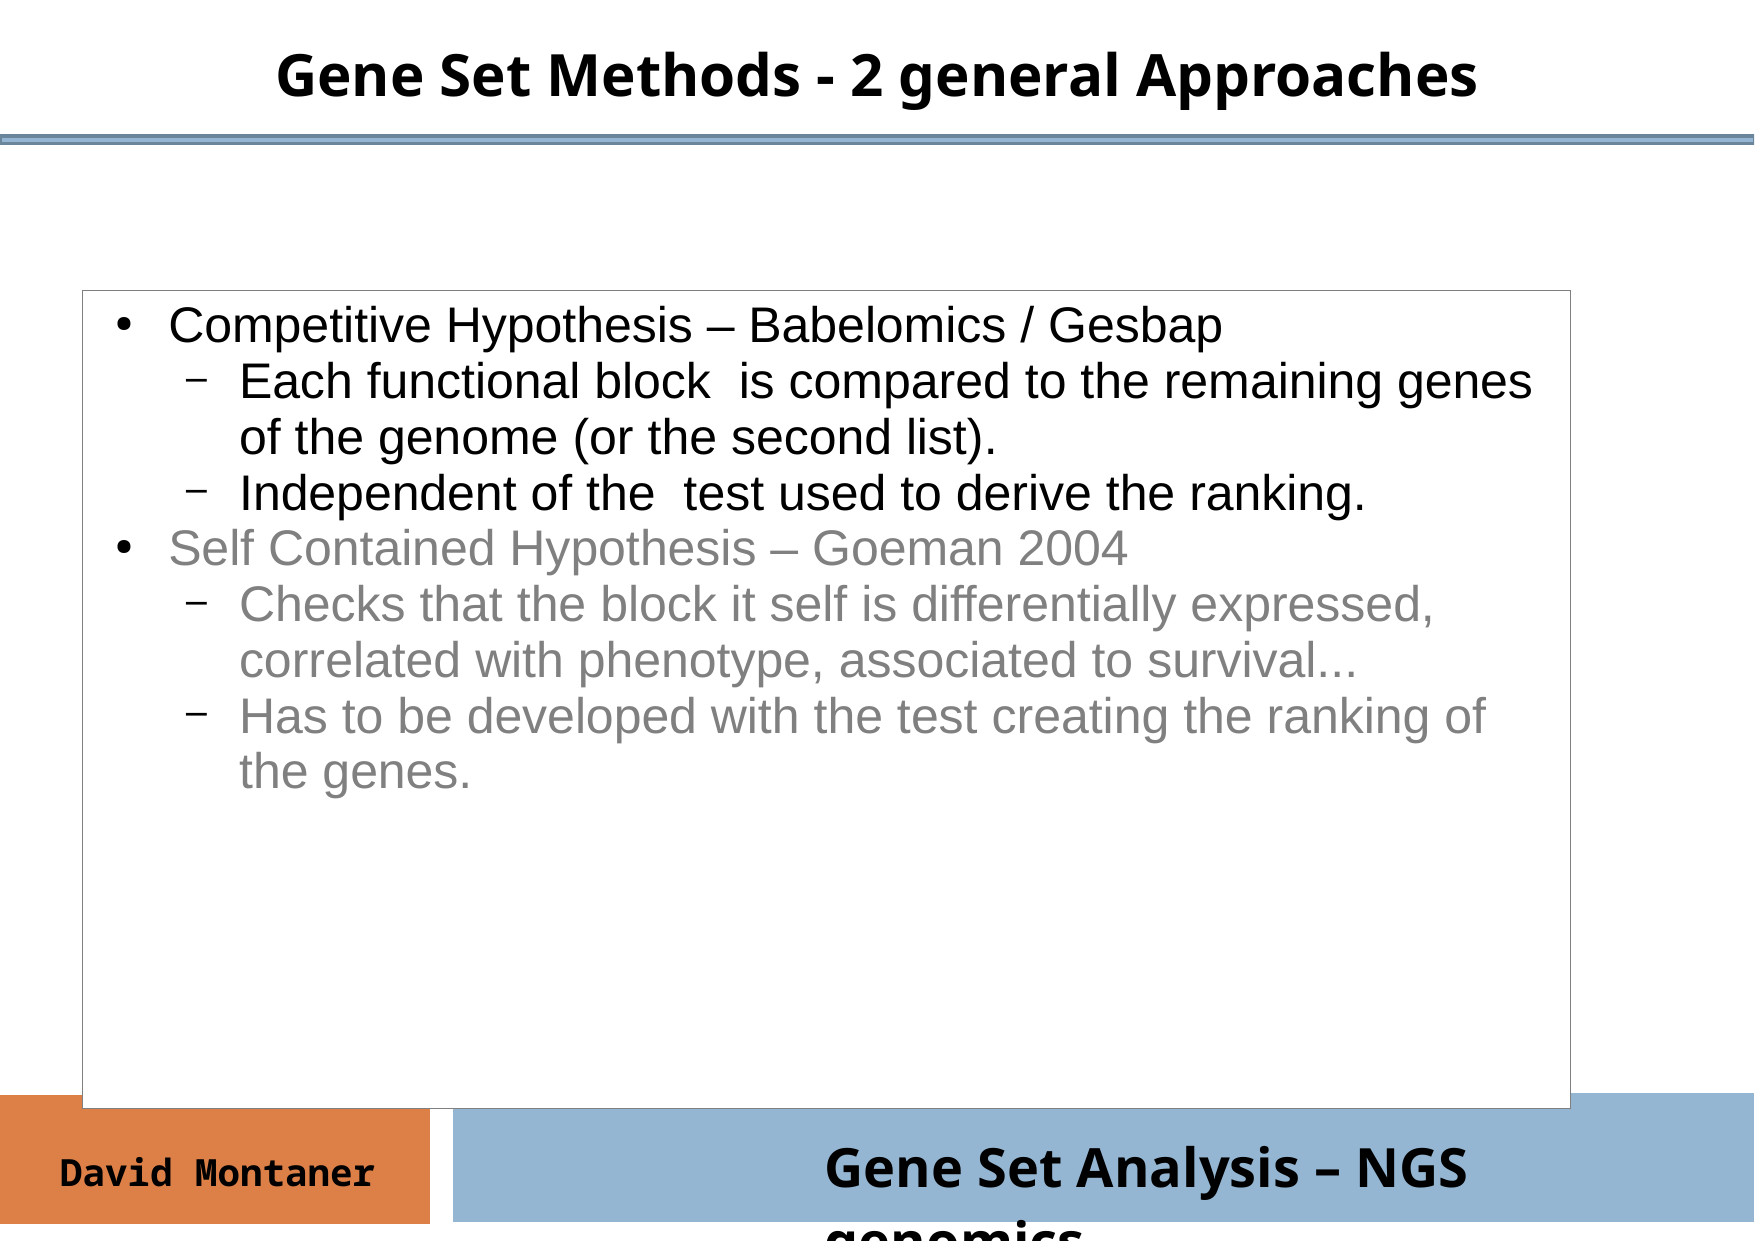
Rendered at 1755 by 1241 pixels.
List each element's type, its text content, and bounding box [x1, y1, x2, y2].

text_box David Montaner [15, 1139, 421, 1193]
text_box [0, 136, 1754, 144]
text_box Gene Set Methods - 2 general Approaches [67, 27, 1688, 127]
text_box Gene Set Analysis – NGS genomics [810, 1122, 1726, 1200]
list Competitive Hypothesis – Babelomics / Gesbap Each functional block is compared to the remaining genes of the genome (or the second list). Independent of the test used to derive the ranking. Self Contained Hypothesis – Goeman 2004 Checks that the block it self is differentially expressed, correlated with phenotype, associated to survival... Has to be developed with the test creating the ranking of the genes. [82, 290, 1571, 1109]
